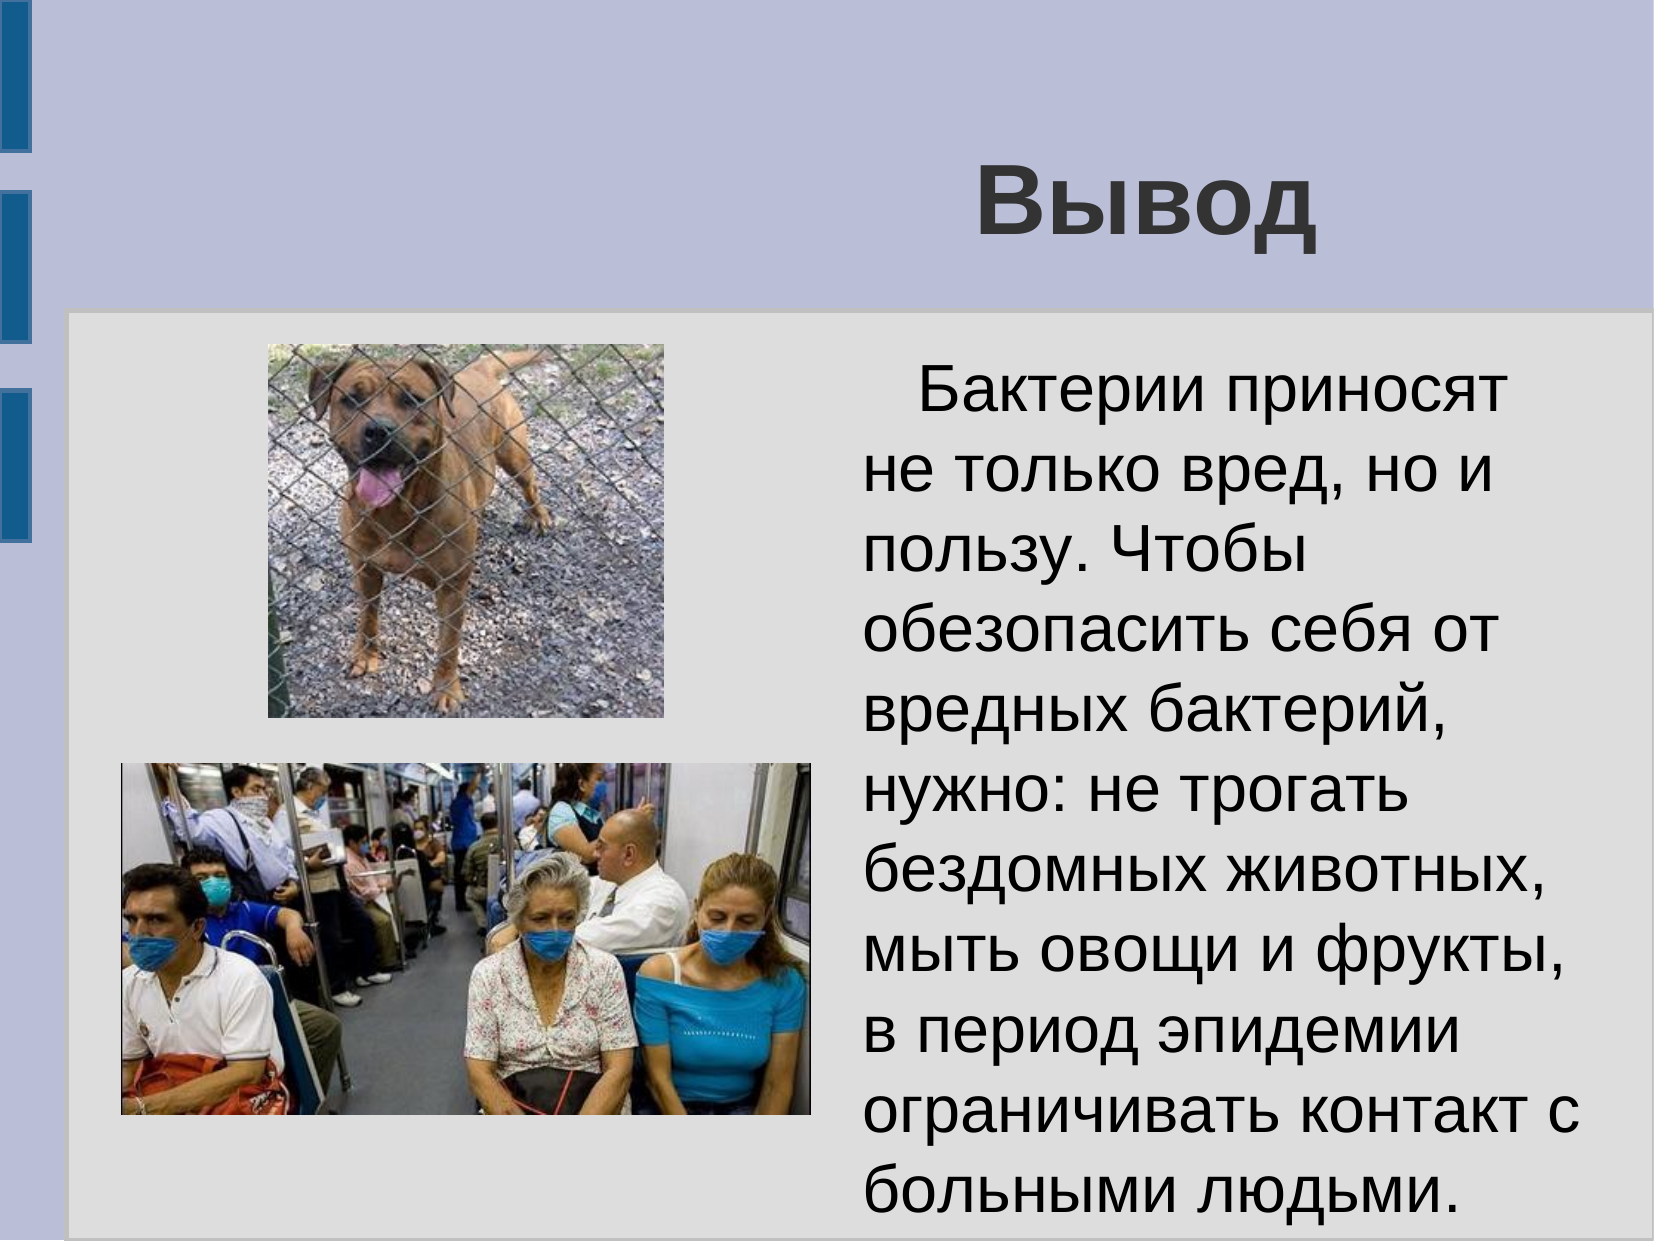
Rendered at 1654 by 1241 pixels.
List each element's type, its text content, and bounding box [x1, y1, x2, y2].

title Вывод [121, 134, 1534, 256]
picture [268, 344, 664, 718]
picture [121, 763, 811, 1115]
list Бактерии приносят не только вред, но и пользу. Чтобы обезопасить себя от вредных бактерий, нужно: не трогать бездомных животных, мыть овощи и фрукты, в период эпидемии ограничивать контакт с больными людьми. [862, 344, 1589, 1235]
